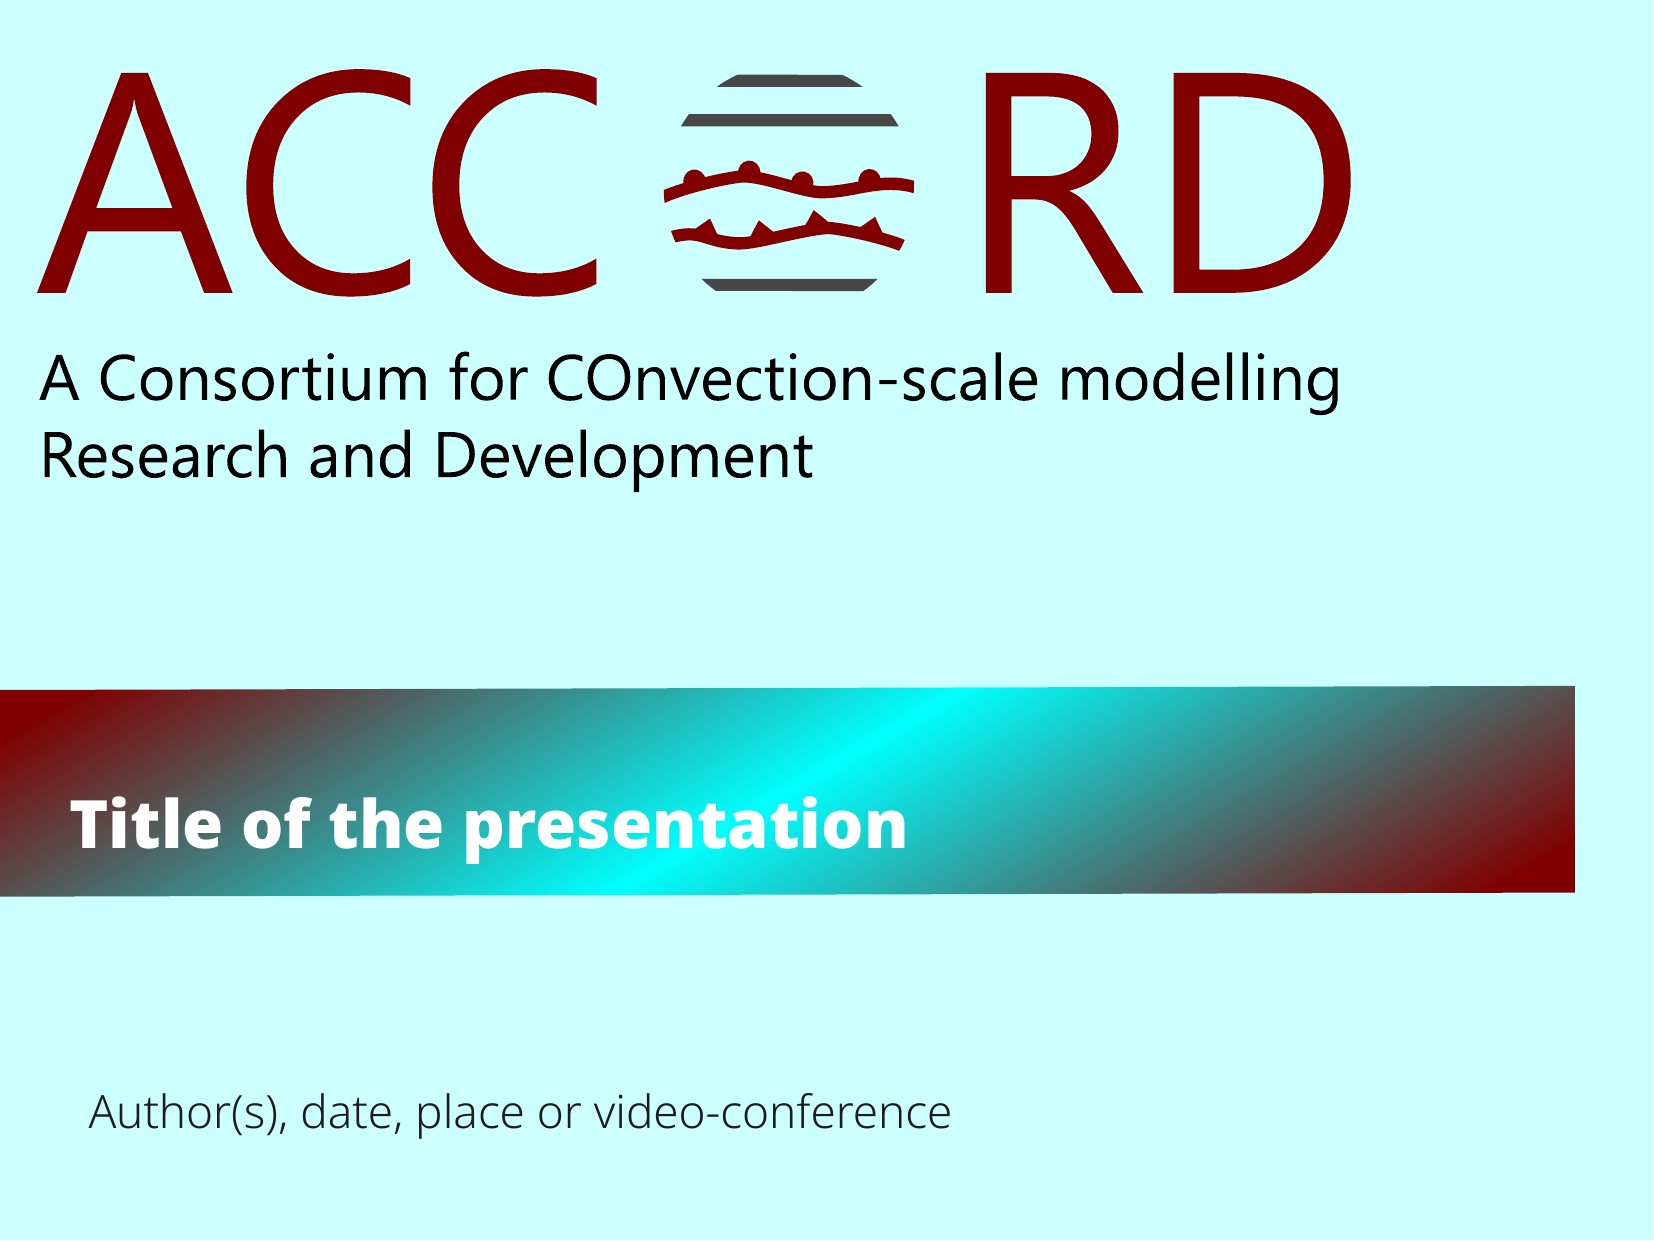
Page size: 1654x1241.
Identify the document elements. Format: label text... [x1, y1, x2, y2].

title Title of the presentation [69, 720, 1606, 868]
subtitle Author(s), date, place or video-conference [88, 1080, 1595, 1182]
